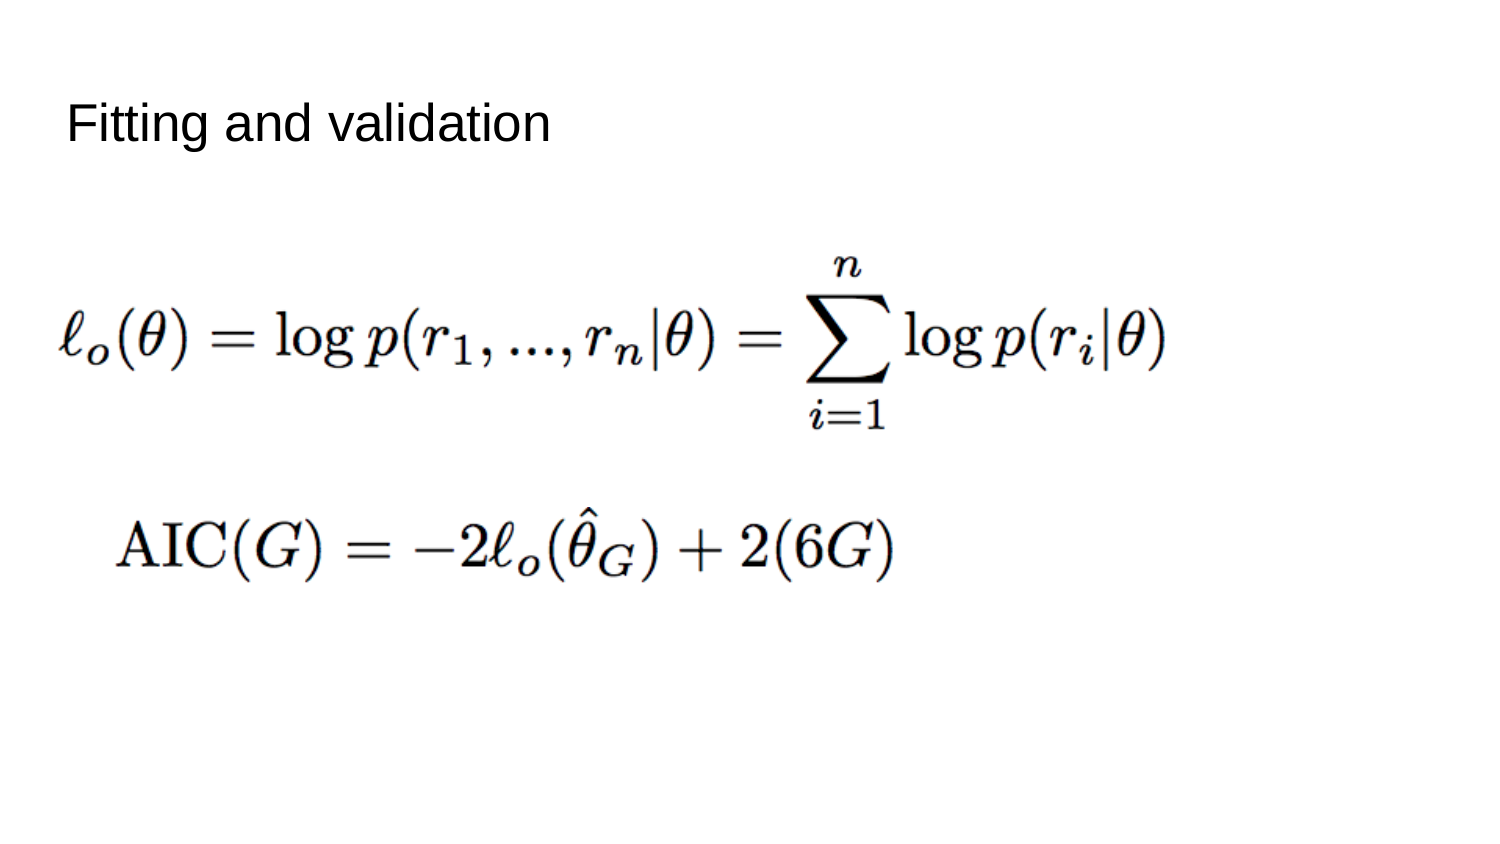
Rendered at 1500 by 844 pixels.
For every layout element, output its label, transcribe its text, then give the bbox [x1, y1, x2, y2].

picture [99, 507, 899, 585]
title Fitting and validation [51, 72, 1449, 167]
picture [37, 241, 1171, 446]
